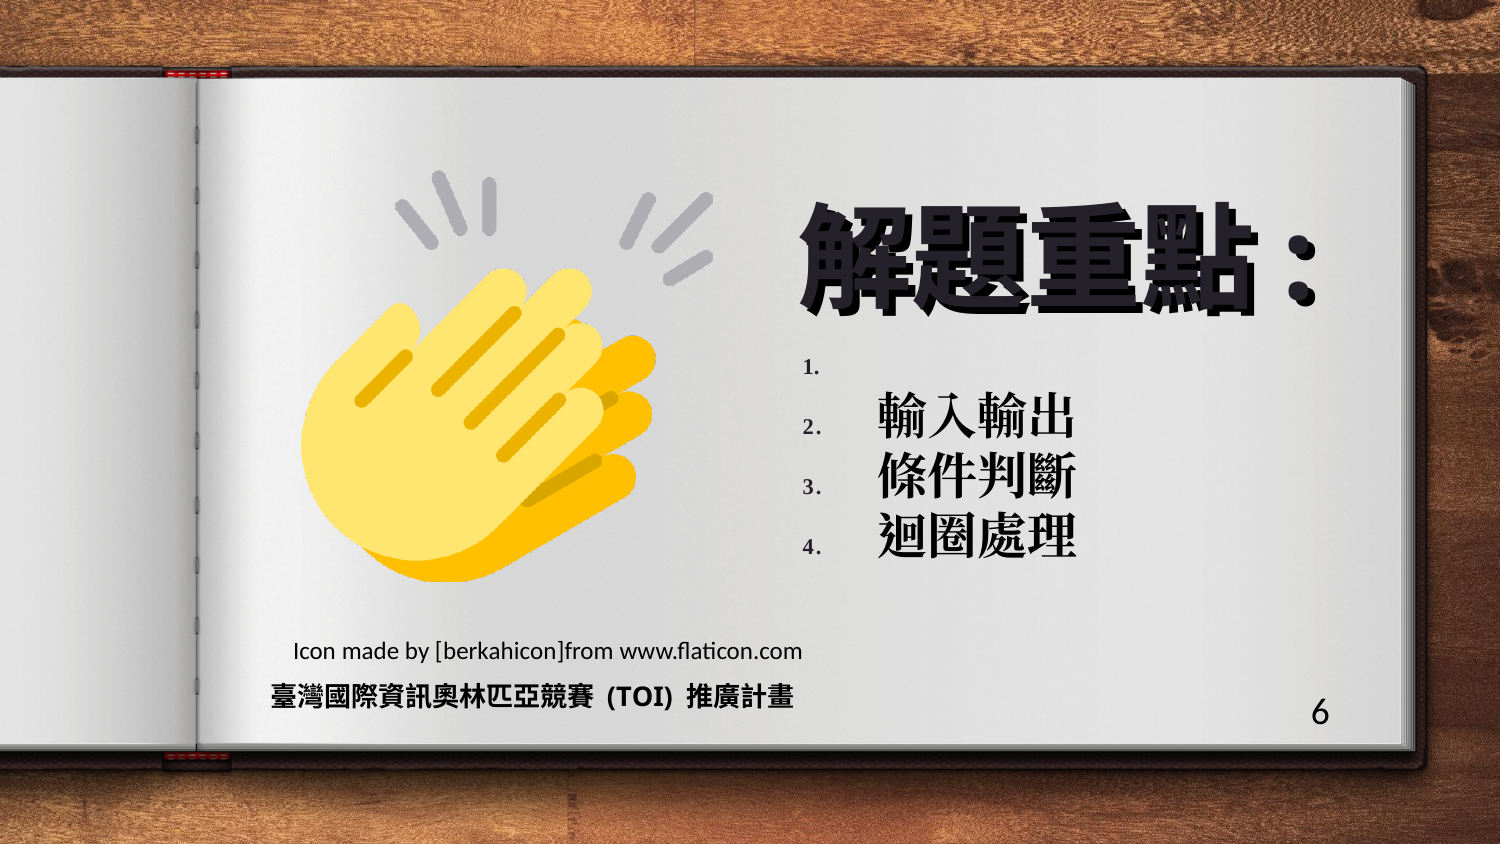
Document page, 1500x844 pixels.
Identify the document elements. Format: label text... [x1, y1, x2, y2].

text_box Icon made by [berkahicon]from www.flaticon.com [278, 627, 867, 672]
title 解題重點: [782, 146, 1313, 338]
picture [301, 169, 713, 582]
subtitle 輸入輸出 條件判斷 迴圈處理 [787, 309, 1341, 584]
text_box [1295, 672, 1386, 737]
